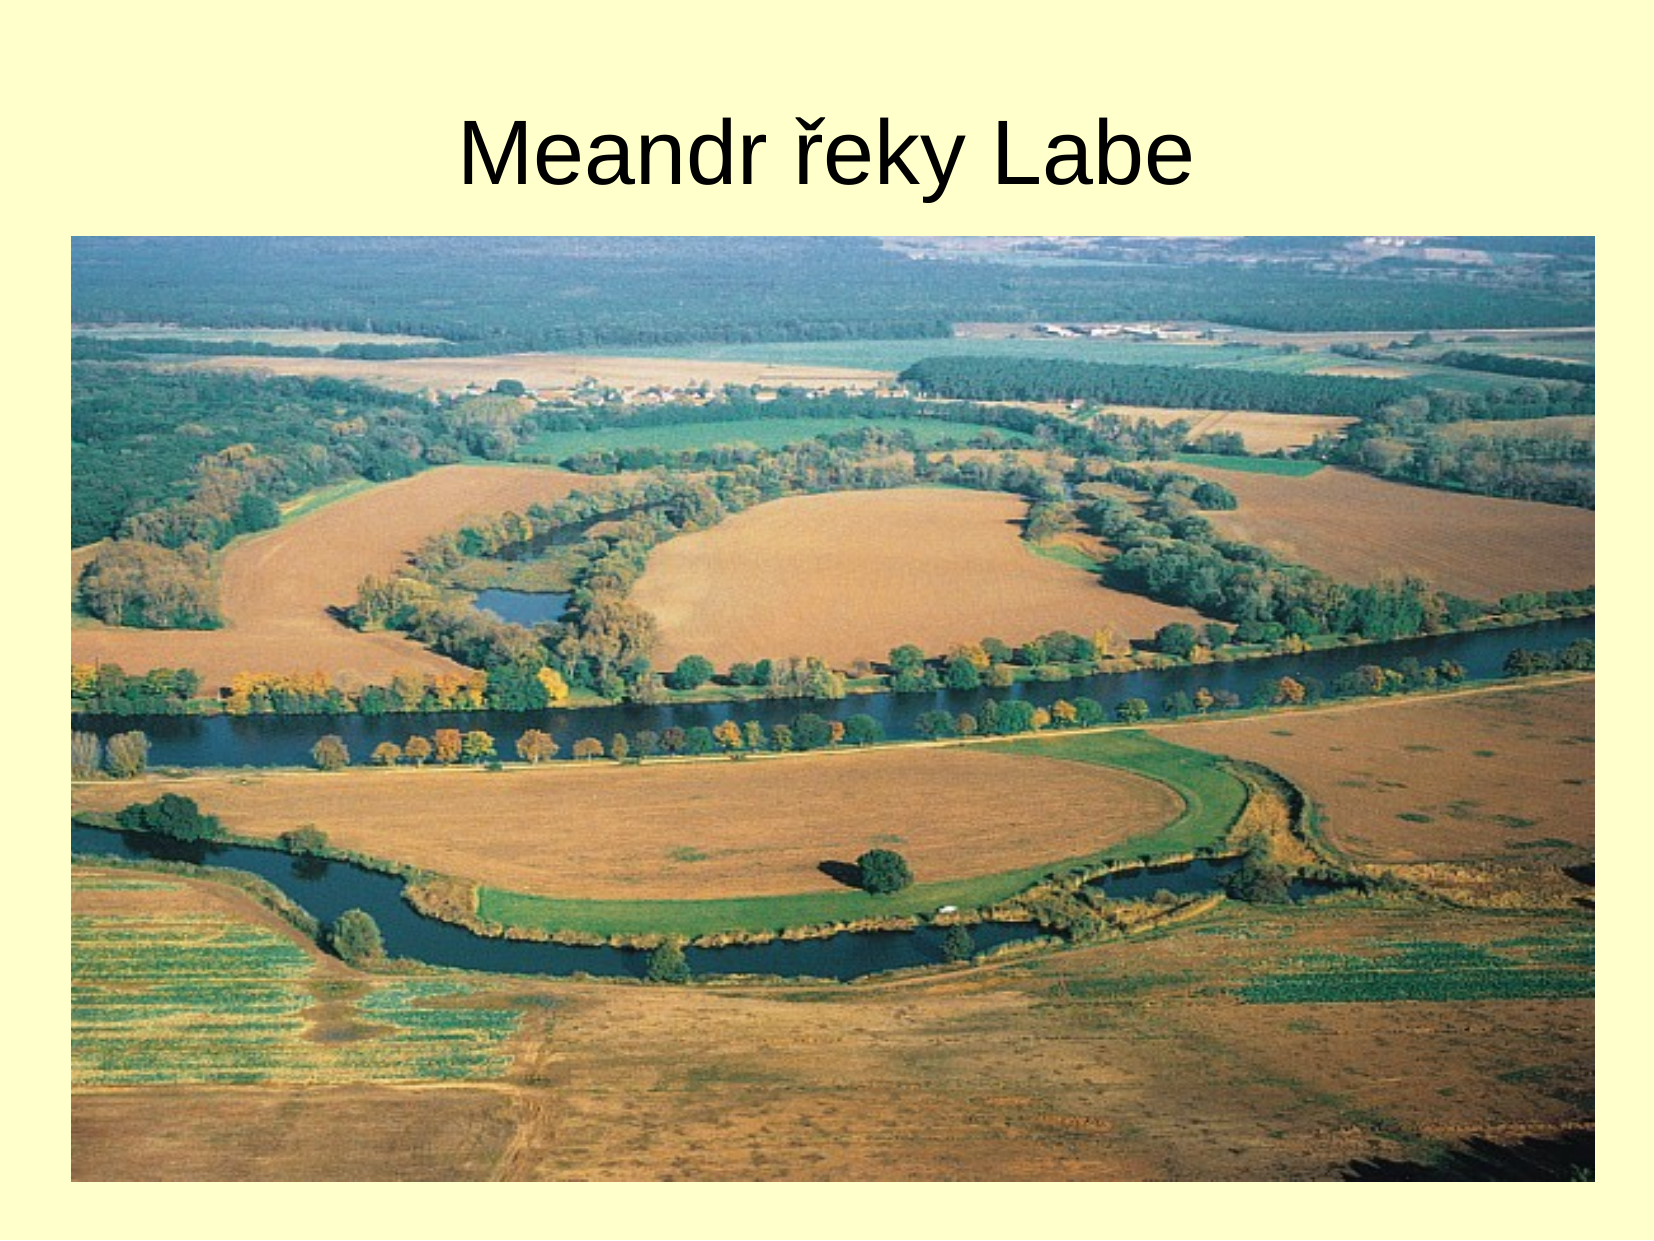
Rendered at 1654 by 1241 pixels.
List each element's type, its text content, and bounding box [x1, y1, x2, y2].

title Meandr řeky Labe [82, 49, 1571, 236]
picture [71, 236, 1595, 1182]
